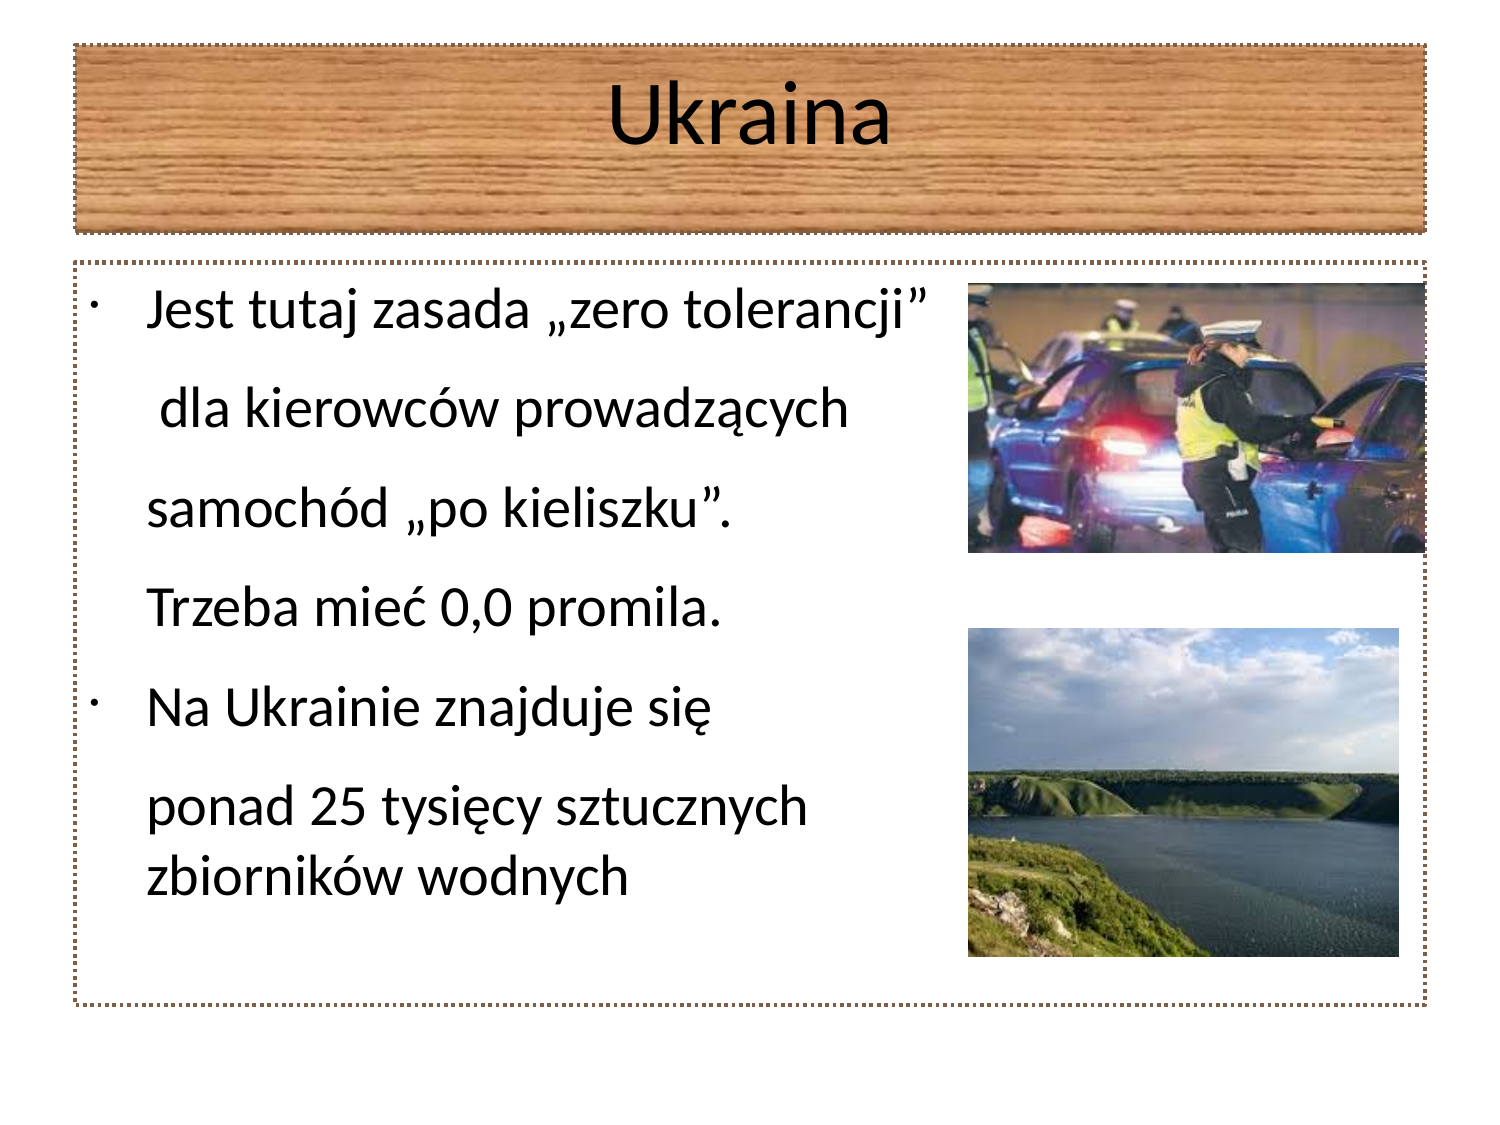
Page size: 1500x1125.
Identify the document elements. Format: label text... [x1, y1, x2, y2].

picture [968, 283, 1425, 553]
title Ukraina [75, 45, 1425, 233]
picture [968, 628, 1399, 957]
list Jest tutaj zasada „zero tolerancji” dla kierowców prowadzących samochód „po kieliszku”. Trzeba mieć 0,0 promila. Na Ukrainie znajduje się ponad 25 tysięcy sztucznych zbiorników wodnych [75, 262, 1425, 1005]
